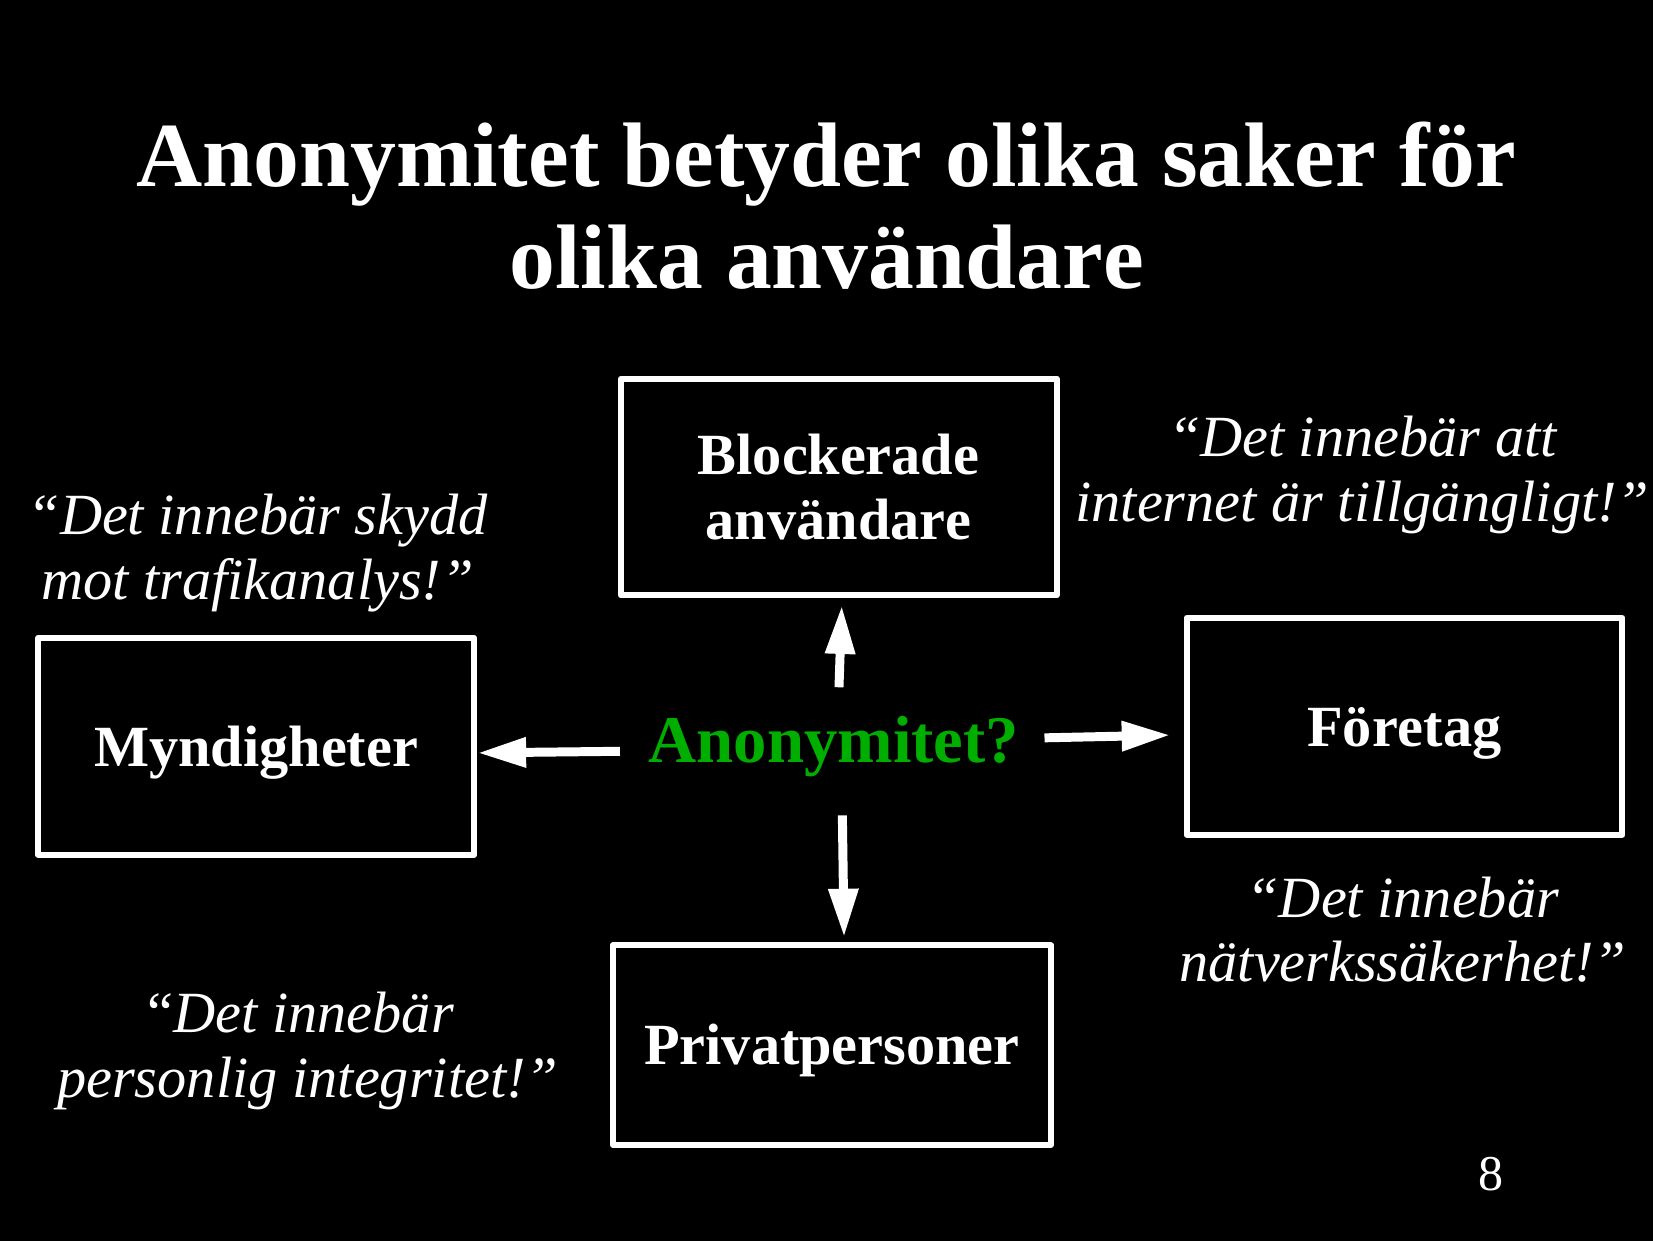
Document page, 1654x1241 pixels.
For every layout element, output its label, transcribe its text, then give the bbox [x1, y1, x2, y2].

text_box “Det innebär att internet är tillgängligt!” [1075, 404, 1650, 534]
text_box Företag [1186, 617, 1623, 835]
text_box Anonymitet? [632, 668, 1036, 813]
text_box Privatpersoner [612, 945, 1051, 1145]
text_box Myndigheter [38, 637, 475, 855]
title Anonymitet betyder olika saker för olika användare [121, 86, 1534, 327]
text_box “Det innebär skydd mot trafikanalys!” [27, 482, 488, 624]
text_box “Det innebär nätverkssäkerhet!” [1179, 865, 1627, 995]
text_box “Det innebär personlig integritet!” [57, 980, 586, 1110]
text_box Blockerade användare [620, 378, 1057, 596]
